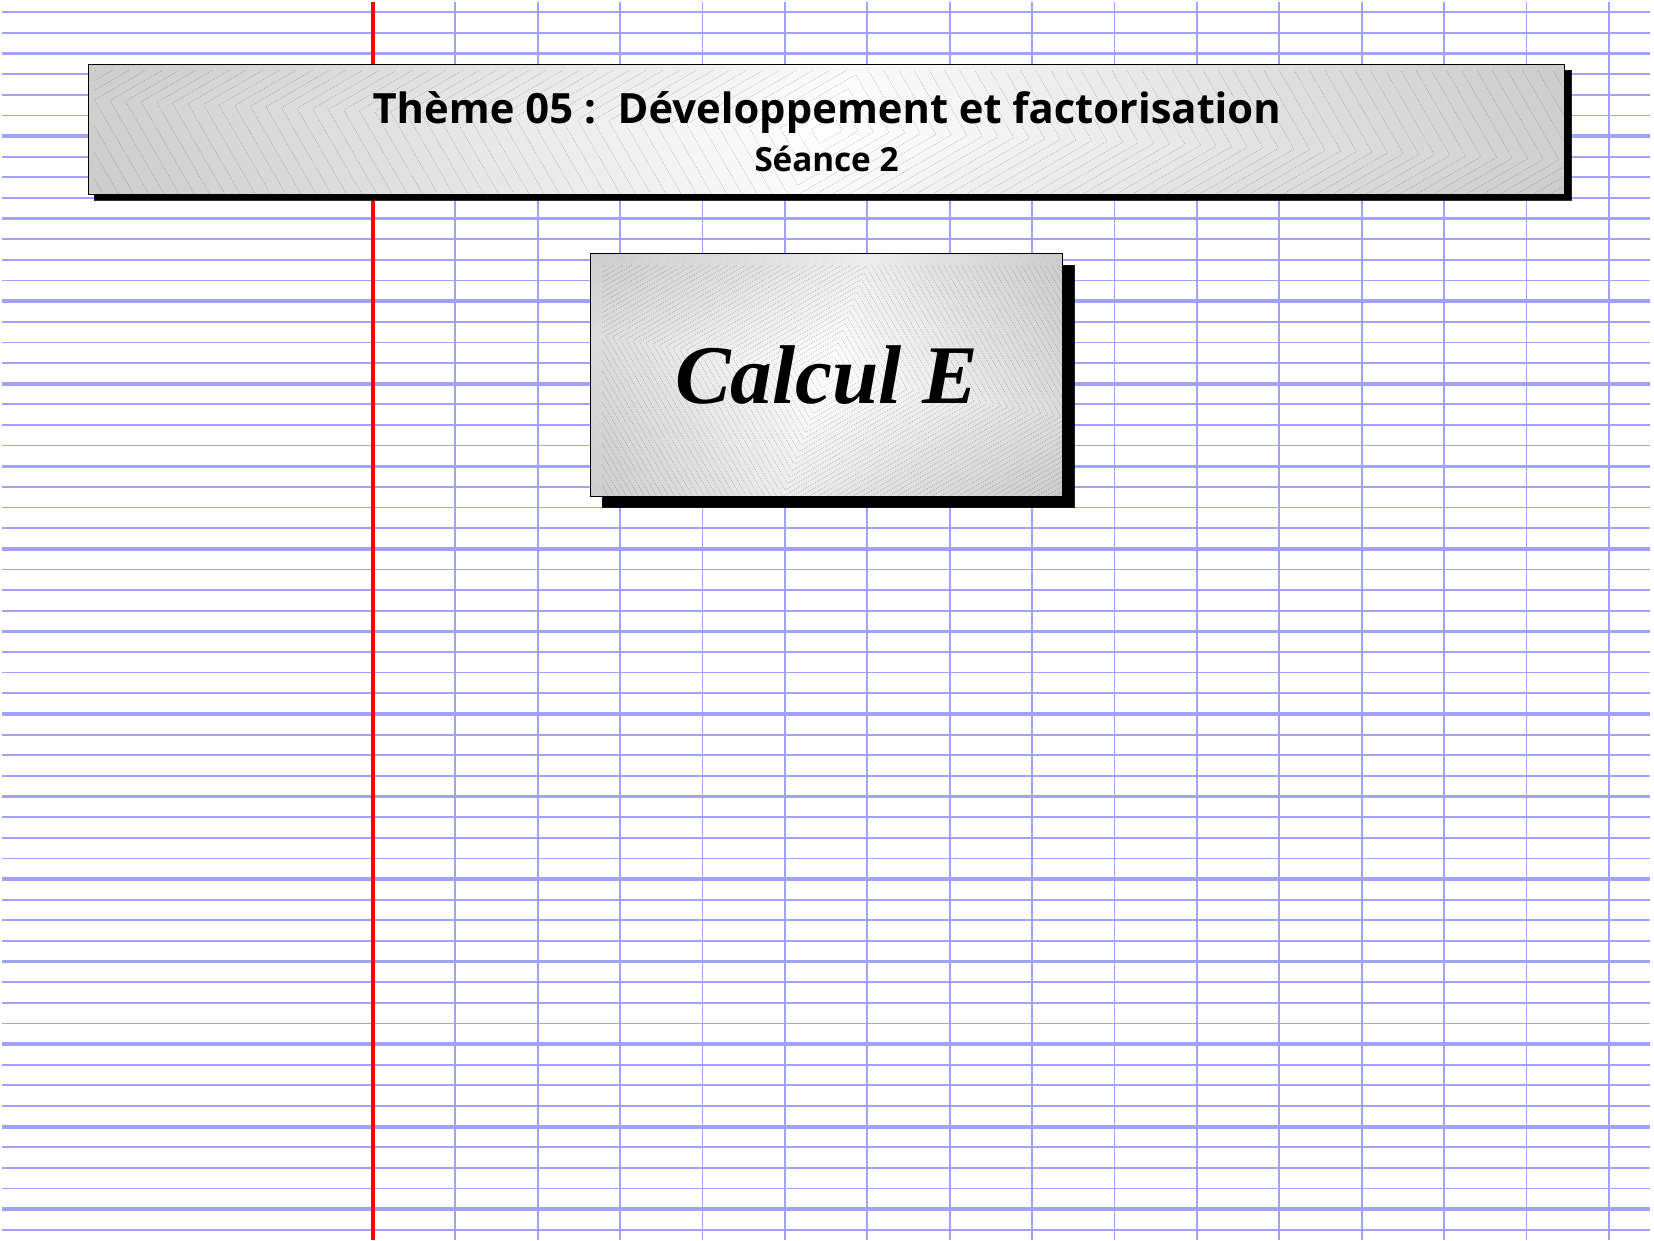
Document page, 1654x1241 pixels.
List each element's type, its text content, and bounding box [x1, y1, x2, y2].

text_box Calcul E [590, 253, 1063, 497]
picture [0, 0, 1654, 1241]
text_box Thème 05 : Développement et factorisation Séance 2 [88, 64, 1565, 195]
